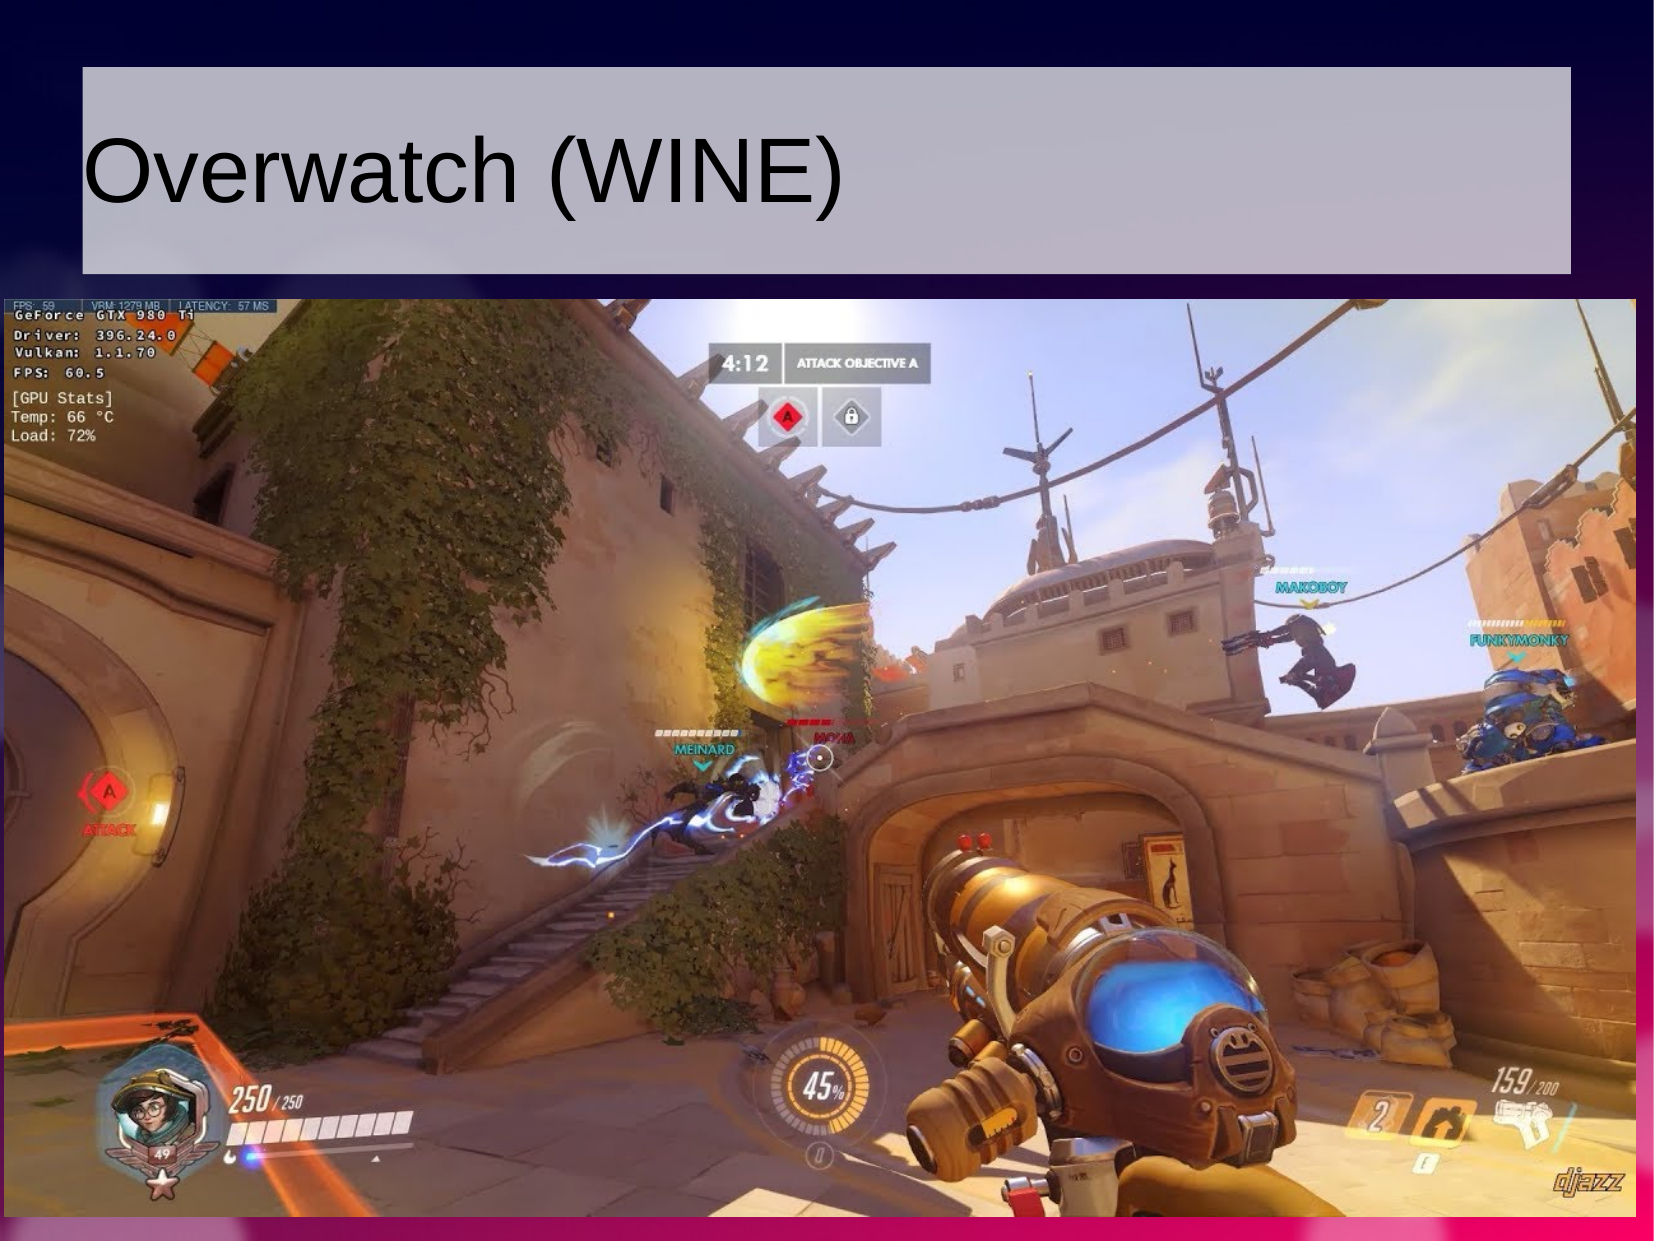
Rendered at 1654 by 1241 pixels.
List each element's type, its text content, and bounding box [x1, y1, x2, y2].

title Overwatch (WINE) [82, 67, 1571, 275]
picture [0, 0, 1654, 1241]
